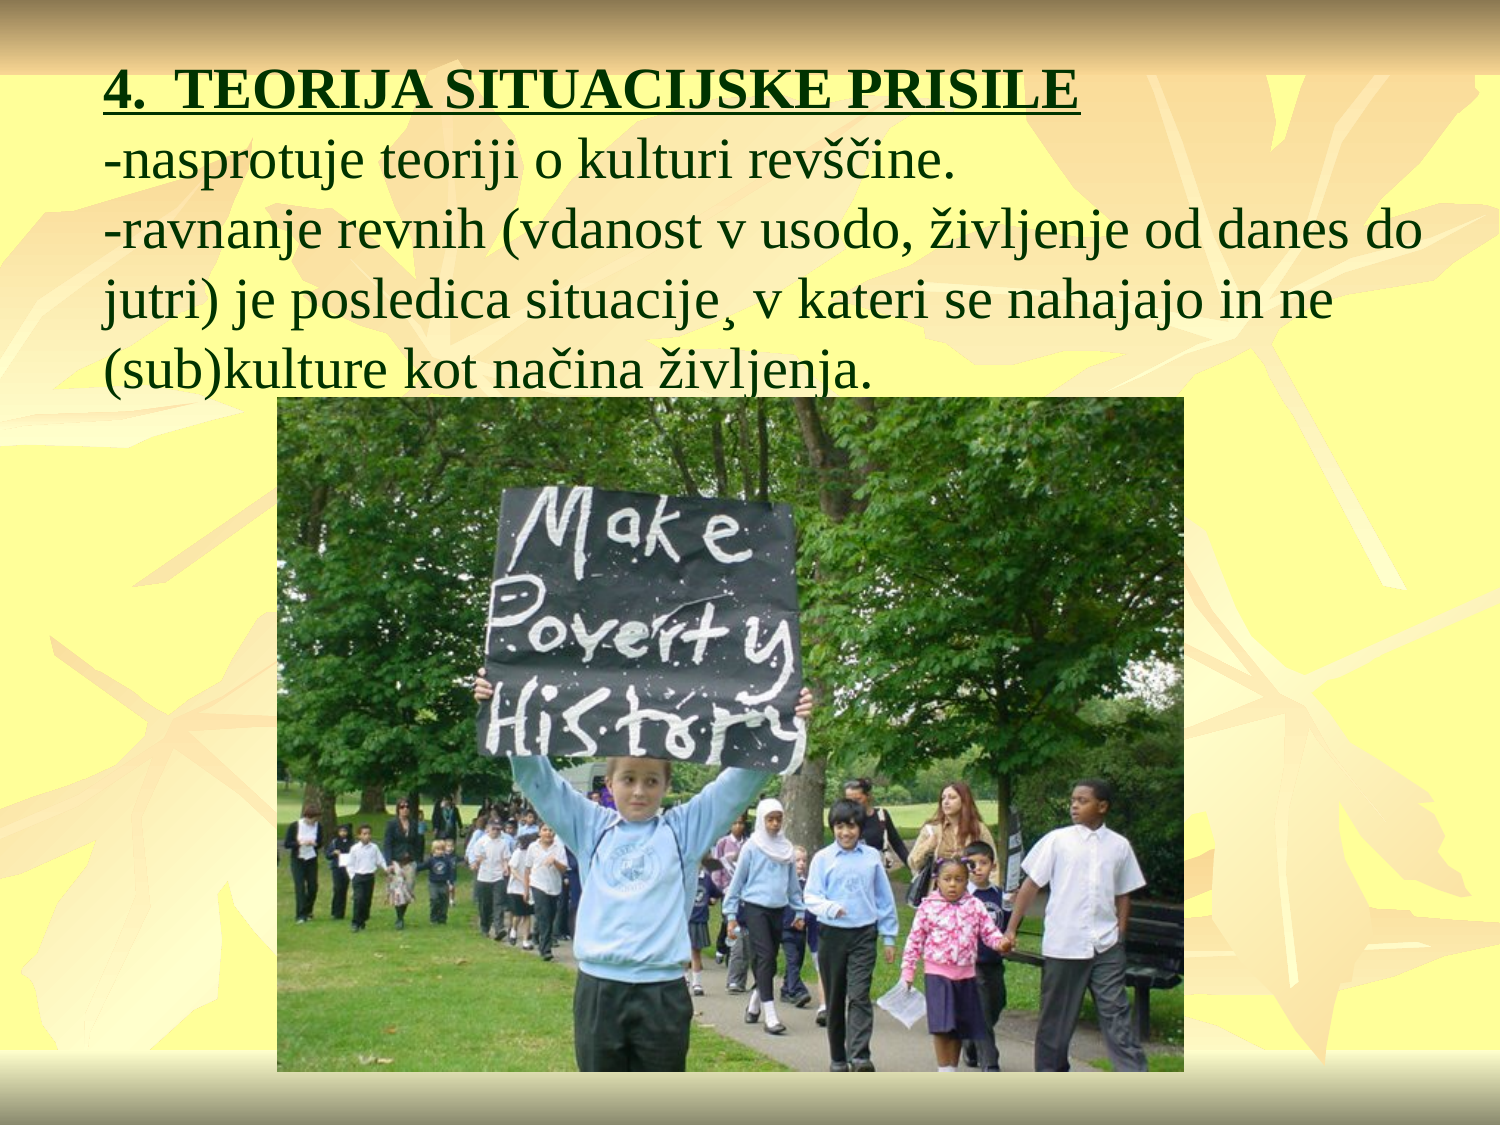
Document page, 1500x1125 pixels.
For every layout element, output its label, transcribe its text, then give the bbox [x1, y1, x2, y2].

picture [277, 397, 1184, 1072]
text_box 4. TEORIJA SITUACIJSKE PRISILE -nasprotuje teoriji o kulturi revščine. -ravnanje revnih (vdanost v usodo, življenje od danes do jutri) je posledica situacije¸ v kateri se nahajajo in ne (sub)kulture kot načina življenja. [88, 42, 1459, 493]
